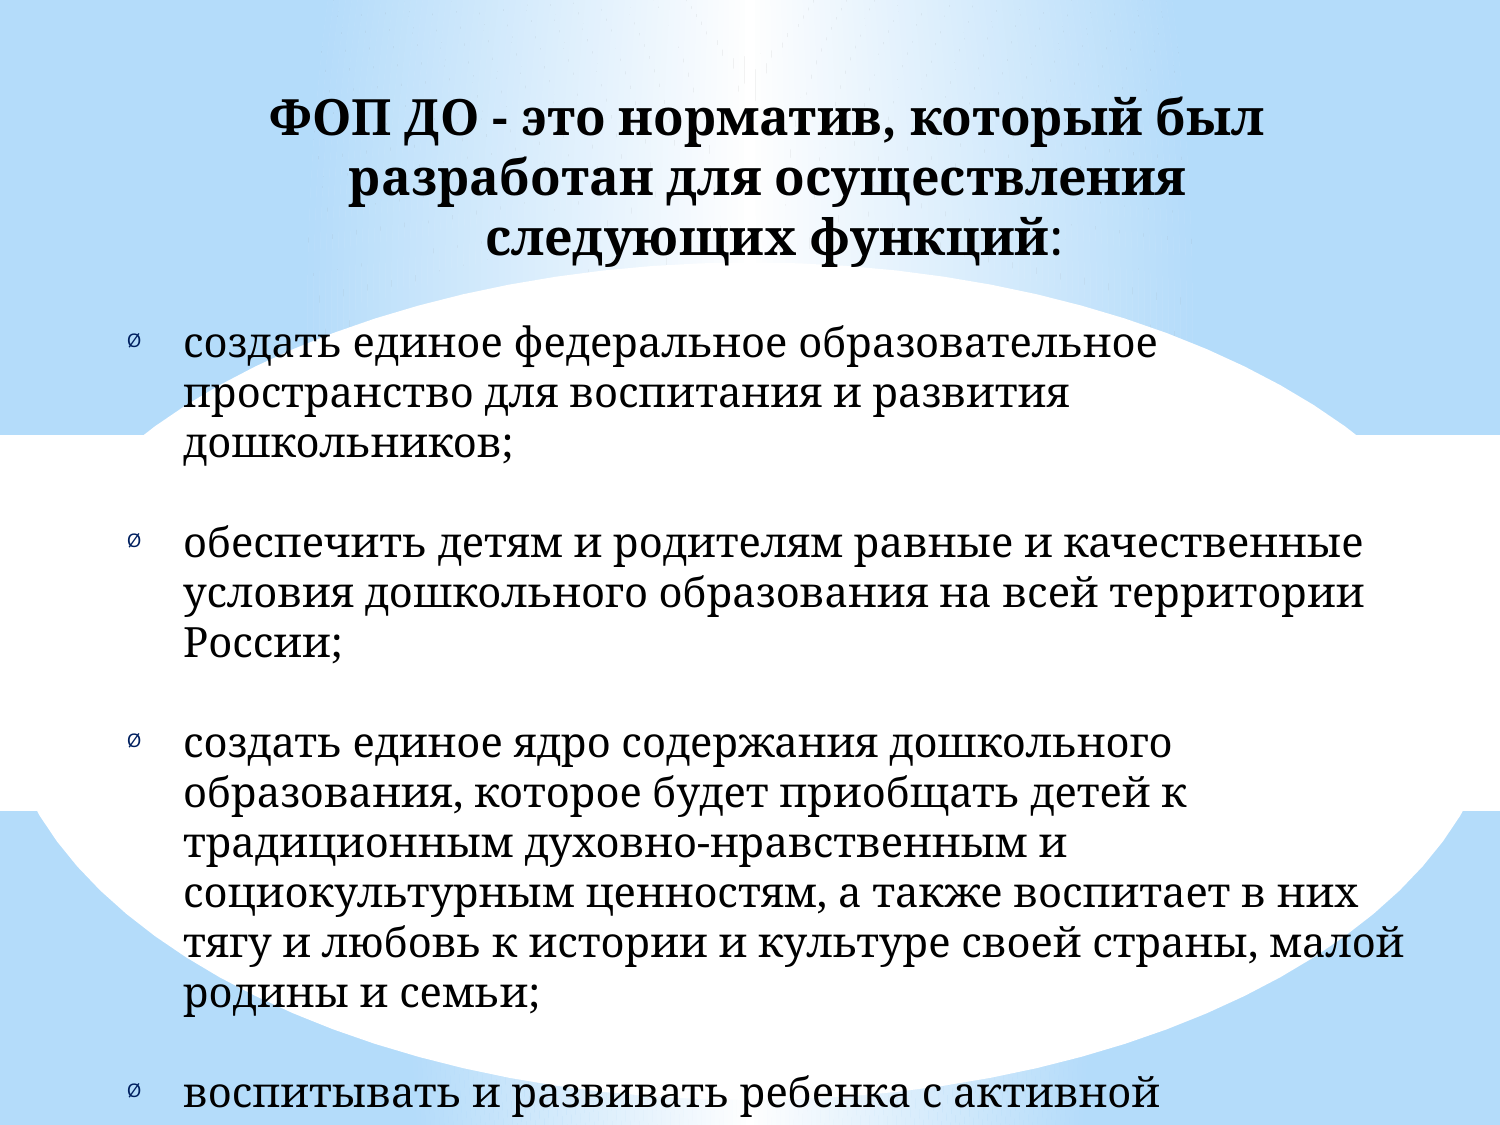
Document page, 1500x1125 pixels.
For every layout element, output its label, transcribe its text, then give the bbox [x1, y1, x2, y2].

text_box ФОП ДО - это норматив, который был разработан для осуществления следующих функций: создать единое федеральное образовательное пространство для воспитания и развития дошкольников; обеспечить детям и родителям равные и качественные условия дошкольного образования на всей территории России; создать единое ядро содержания дошкольного образования, которое будет приобщать детей к традиционным духовно-нравственным и социокультурным ценностям, а также воспитает в них тягу и любовь к истории и культуре своей страны, малой родины и семьи; воспитывать и развивать ребенка с активной гражданской позицией, патриотическими взглядами и ценностями. [112, 78, 1424, 1125]
